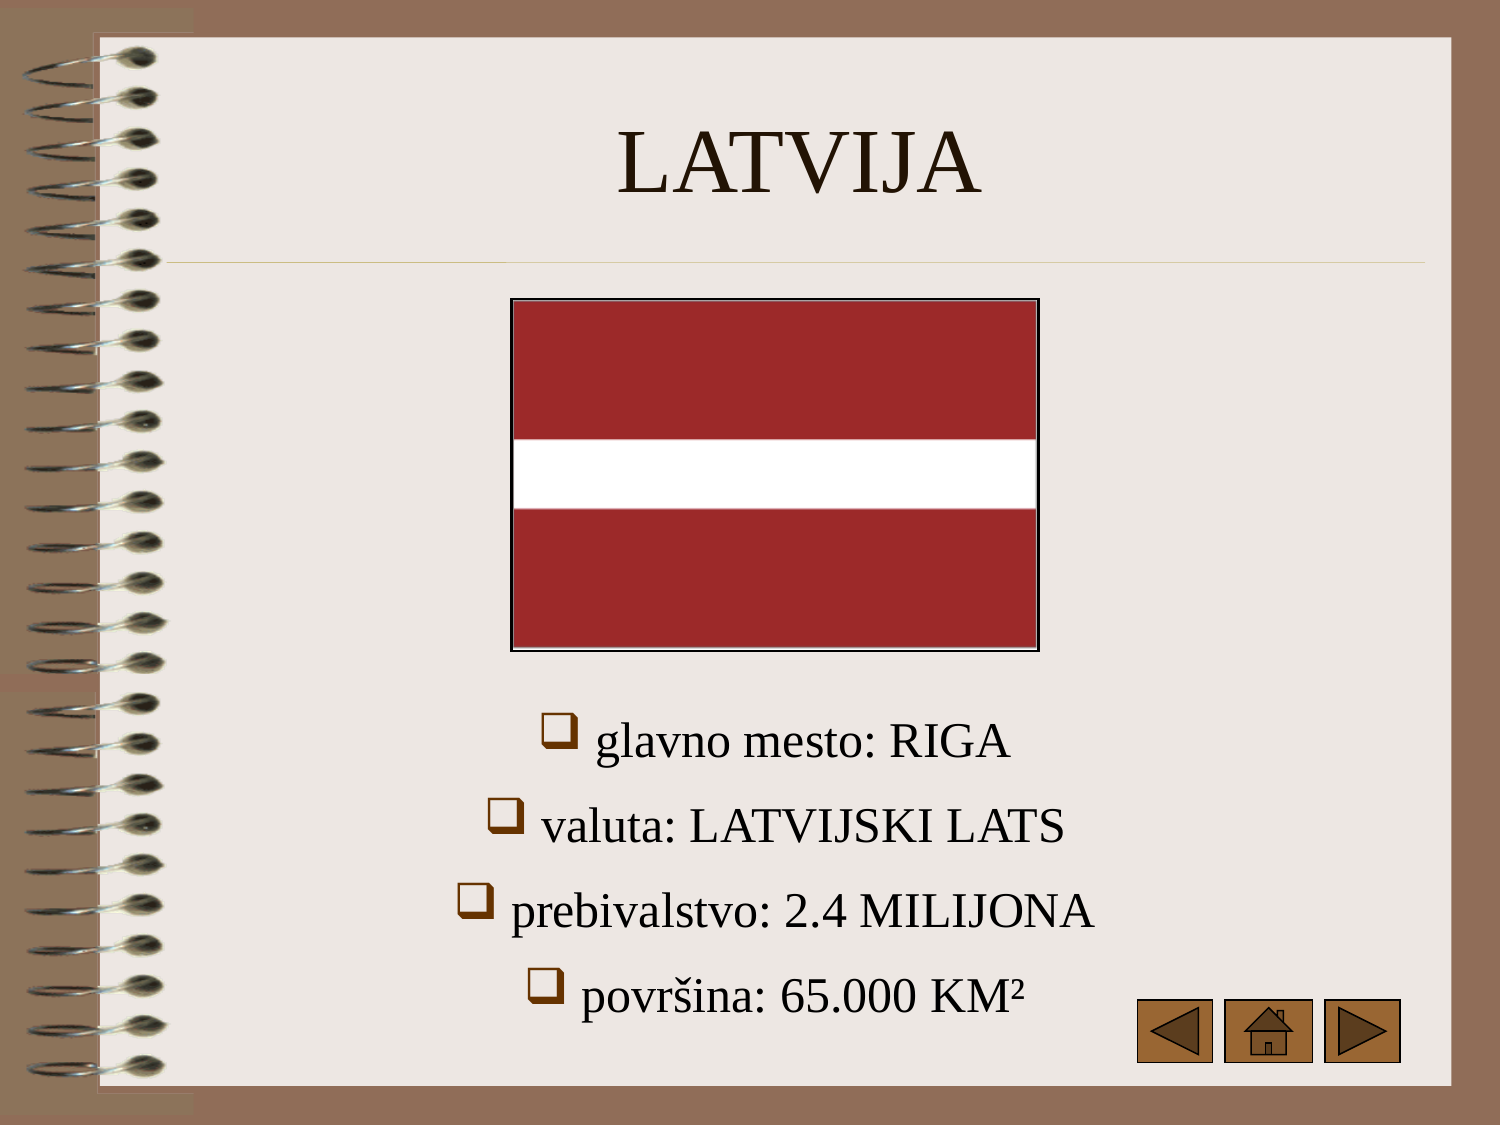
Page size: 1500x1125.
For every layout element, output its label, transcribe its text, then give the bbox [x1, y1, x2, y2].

picture [0, 8, 194, 674]
picture [0, 692, 194, 1115]
picture [512, 299, 1038, 650]
text_box [1324, 999, 1400, 1063]
title LATVIJA [174, 62, 1425, 250]
text_box glavno mesto: RIGA valuta: LATVIJSKI LATS prebivalstvo: 2.4 MILIJONA površina: 65.000 KM² [437, 699, 1113, 1030]
text_box [1137, 999, 1213, 1063]
text_box [1224, 999, 1313, 1063]
